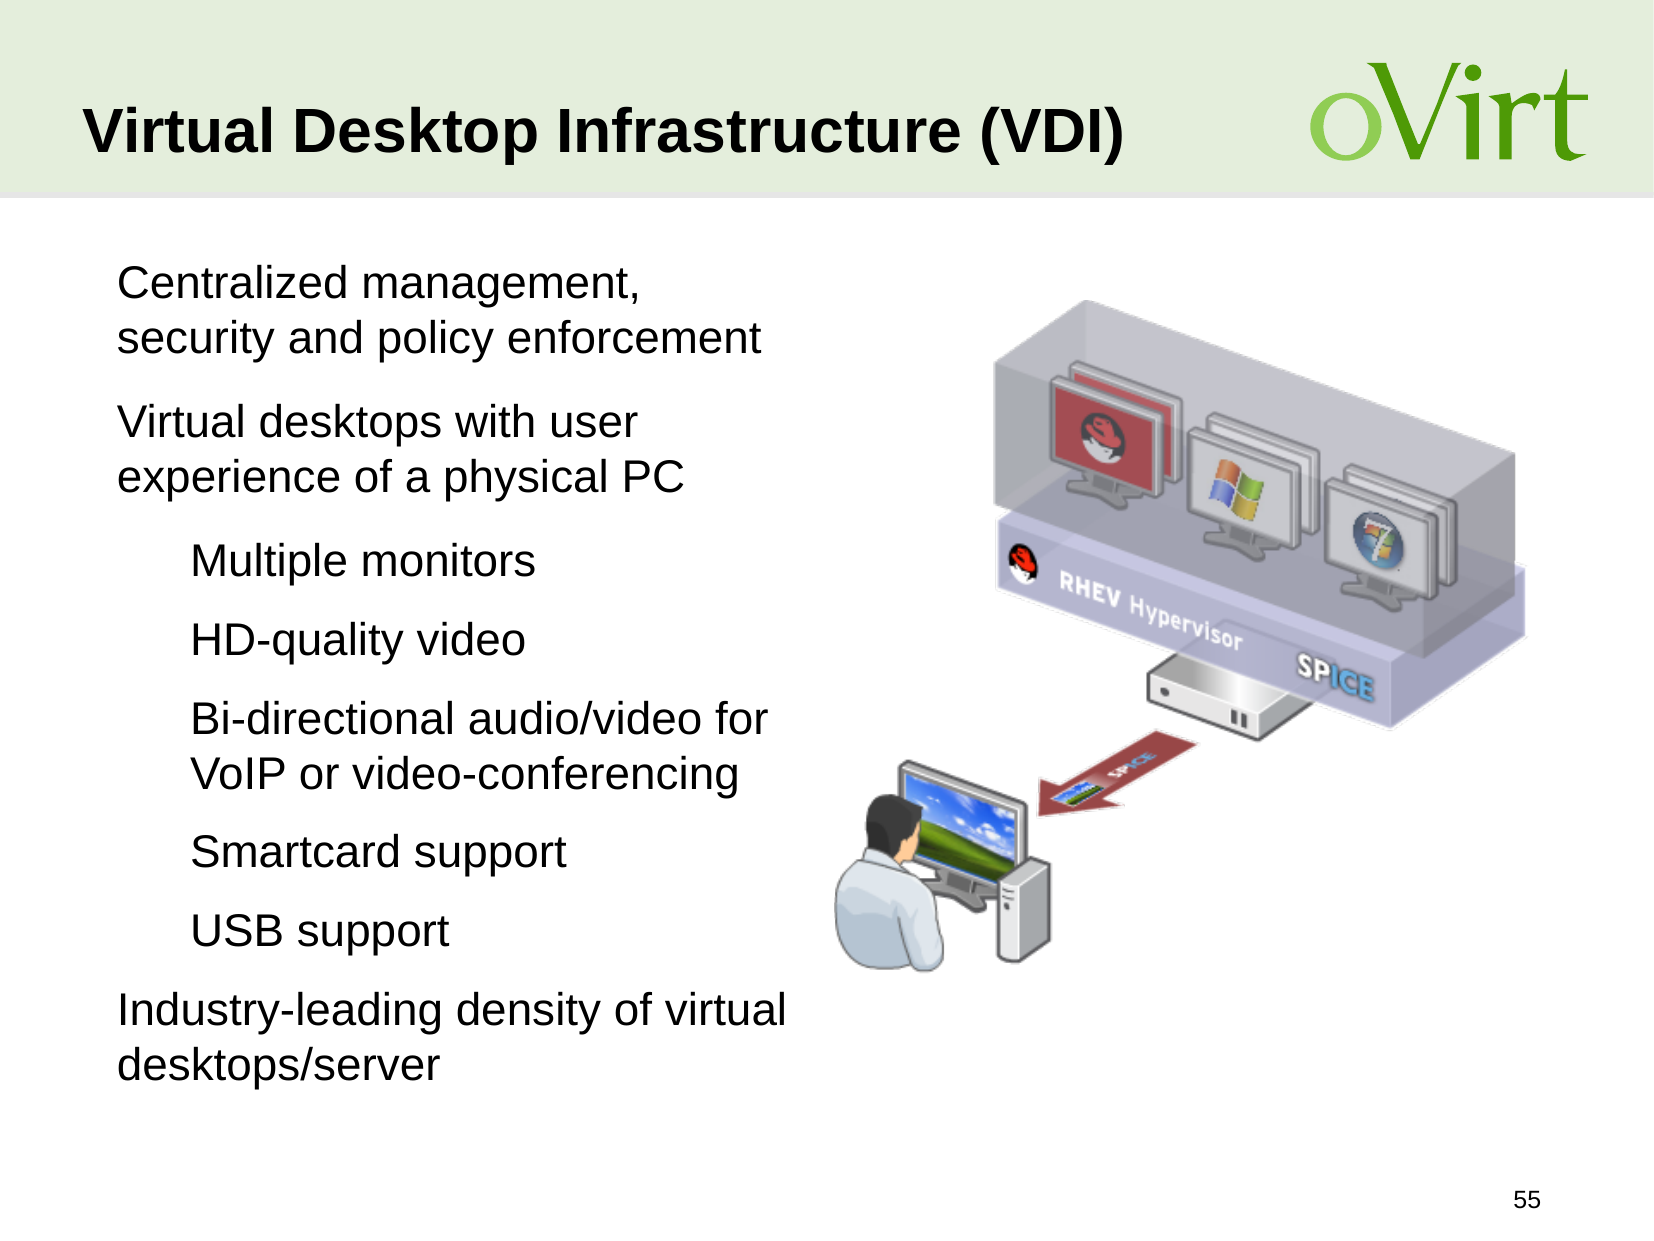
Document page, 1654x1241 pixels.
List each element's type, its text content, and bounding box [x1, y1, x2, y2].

picture [834, 300, 1529, 976]
title Virtual Desktop Infrastructure (VDI) [82, 37, 1571, 226]
list Centralized management, security and policy enforcement Virtual desktops with user experience of a physical PC Multiple monitors HD-quality video Bi-directional audio/video for VoIP or video-conferencing Smartcard support USB support Industry-leading density of virtual desktops/server [86, 244, 819, 1008]
